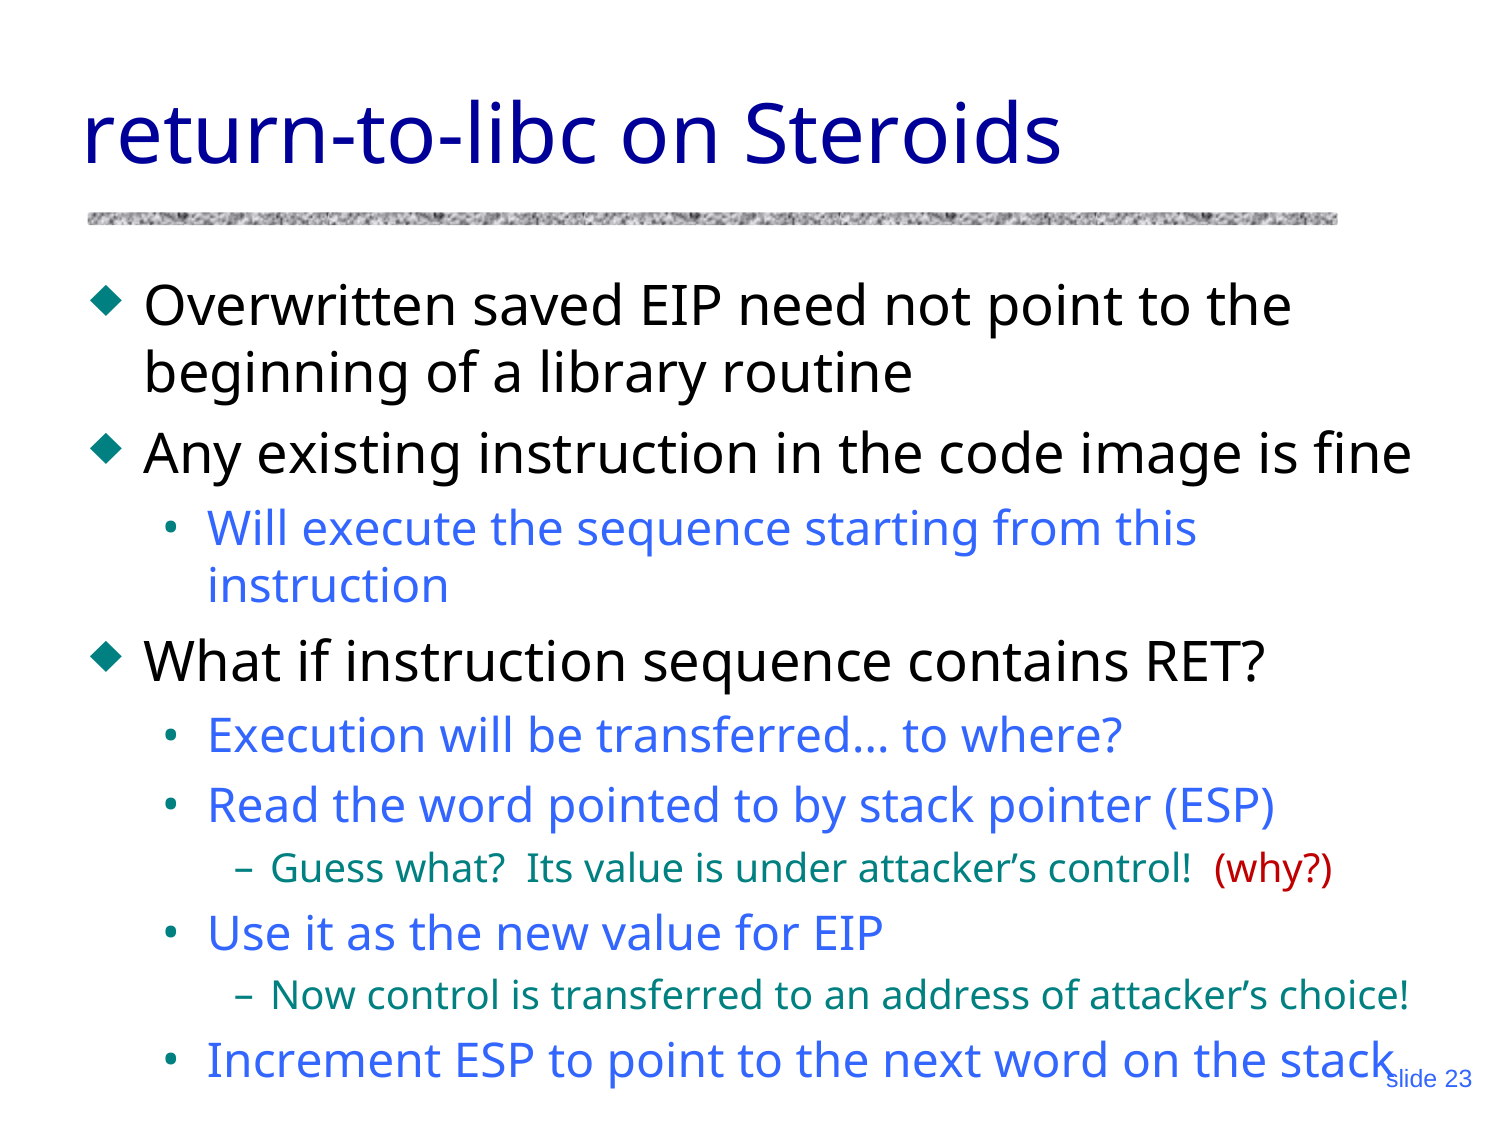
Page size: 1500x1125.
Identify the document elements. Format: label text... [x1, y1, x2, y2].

title return-to-libc on Steroids [66, 37, 1417, 188]
list Overwritten saved EIP need not point to the beginning of a library routine Any existing instruction in the code image is fine Will execute the sequence starting from this instruction What if instruction sequence contains RET? Execution will be transferred… to where? Read the word pointed to by stack pointer (ESP) Guess what? Its value is under attacker’s control! (why?) Use it as the new value for EIP Now control is transferred to an address of attacker’s choice! Increment ESP to point to the next word on the stack [74, 262, 1450, 1101]
picture [87, 212, 1338, 226]
text_box slide <number> [1174, 1025, 1488, 1101]
